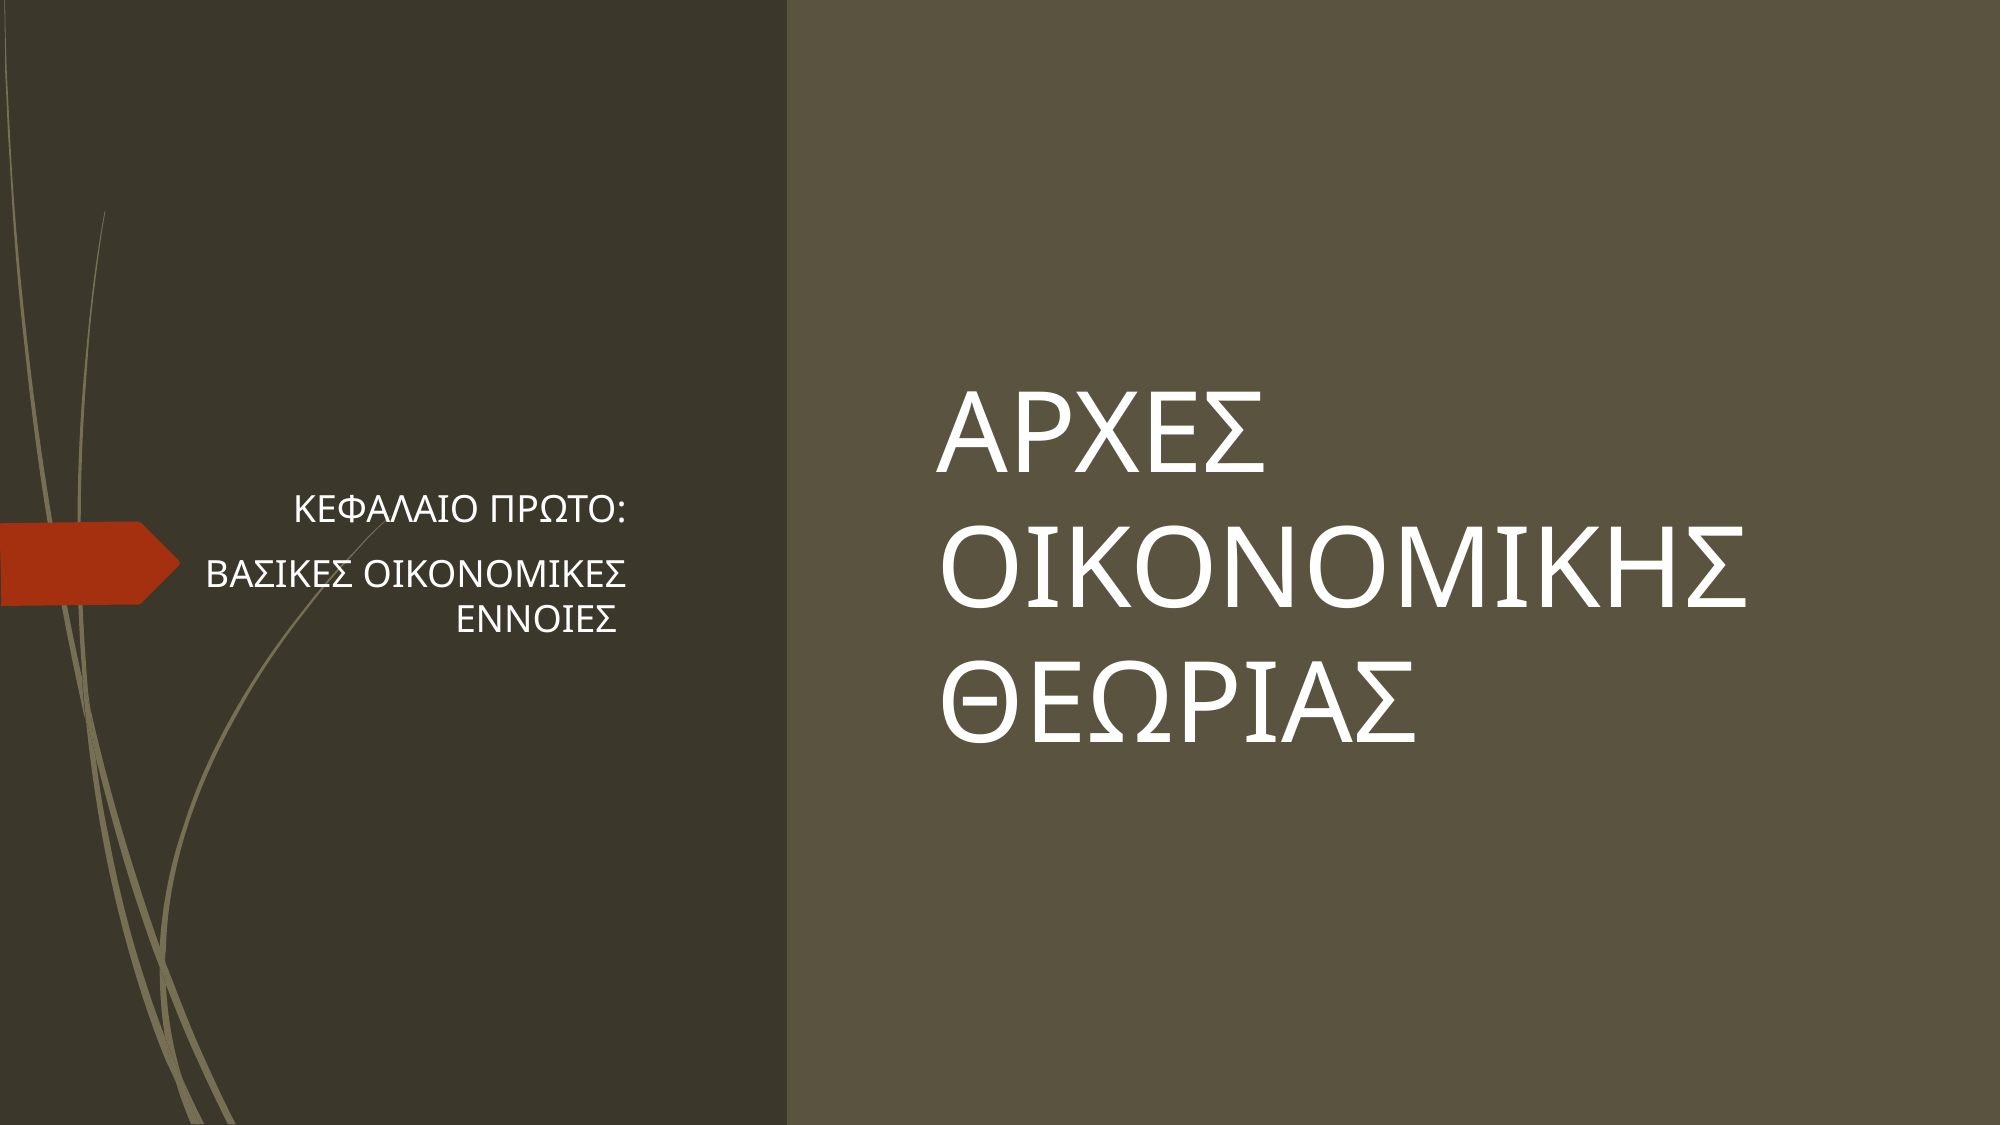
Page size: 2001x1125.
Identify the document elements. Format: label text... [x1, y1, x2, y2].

subtitle ΚΕΦΑΛΑΙΟ ΠΡΩΤΟ: ΒΑΣΙΚΕΣ ΟΙΚΟΝΟΜΙΚΕΣ ΕΝΝΟΙΕΣ [180, 131, 730, 994]
text_box [0, 0, 2000, 1125]
title ΑΡΧΕΣ ΟΙΚΟΝΟΜΙΚΗΣ ΘΕΩΡΙΑΣ [921, 131, 1869, 994]
